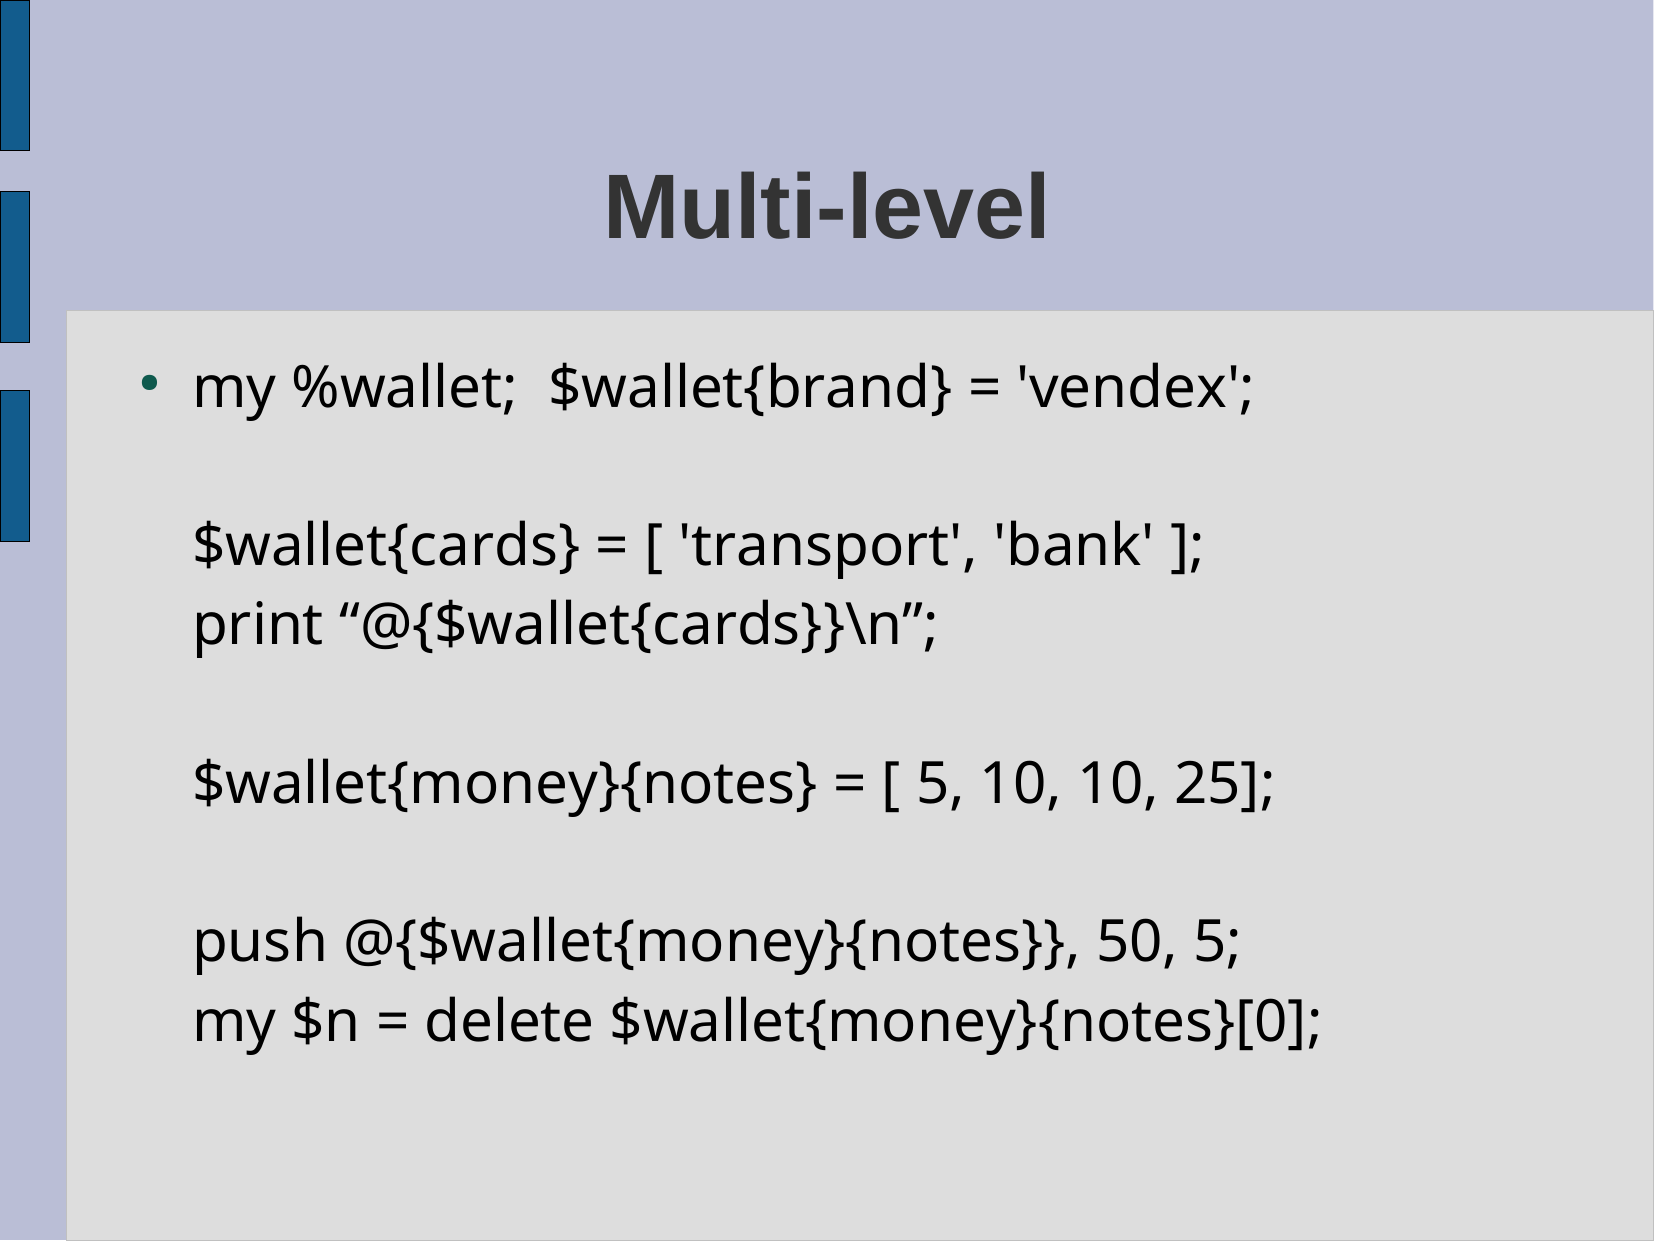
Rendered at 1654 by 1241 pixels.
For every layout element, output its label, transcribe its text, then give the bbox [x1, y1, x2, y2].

title Multi-level [121, 102, 1534, 311]
list my %wallet; $wallet{brand} = 'vendex'; $wallet{cards} = [ 'transport', 'bank' ]; print “@{$wallet{cards}}\n”; $wallet{money}{notes} = [ 5, 10, 10, 25]; push @{$wallet{money}{notes}}, 50, 5; my $n = delete $wallet{money}{notes}[0]; [121, 344, 1571, 1187]
